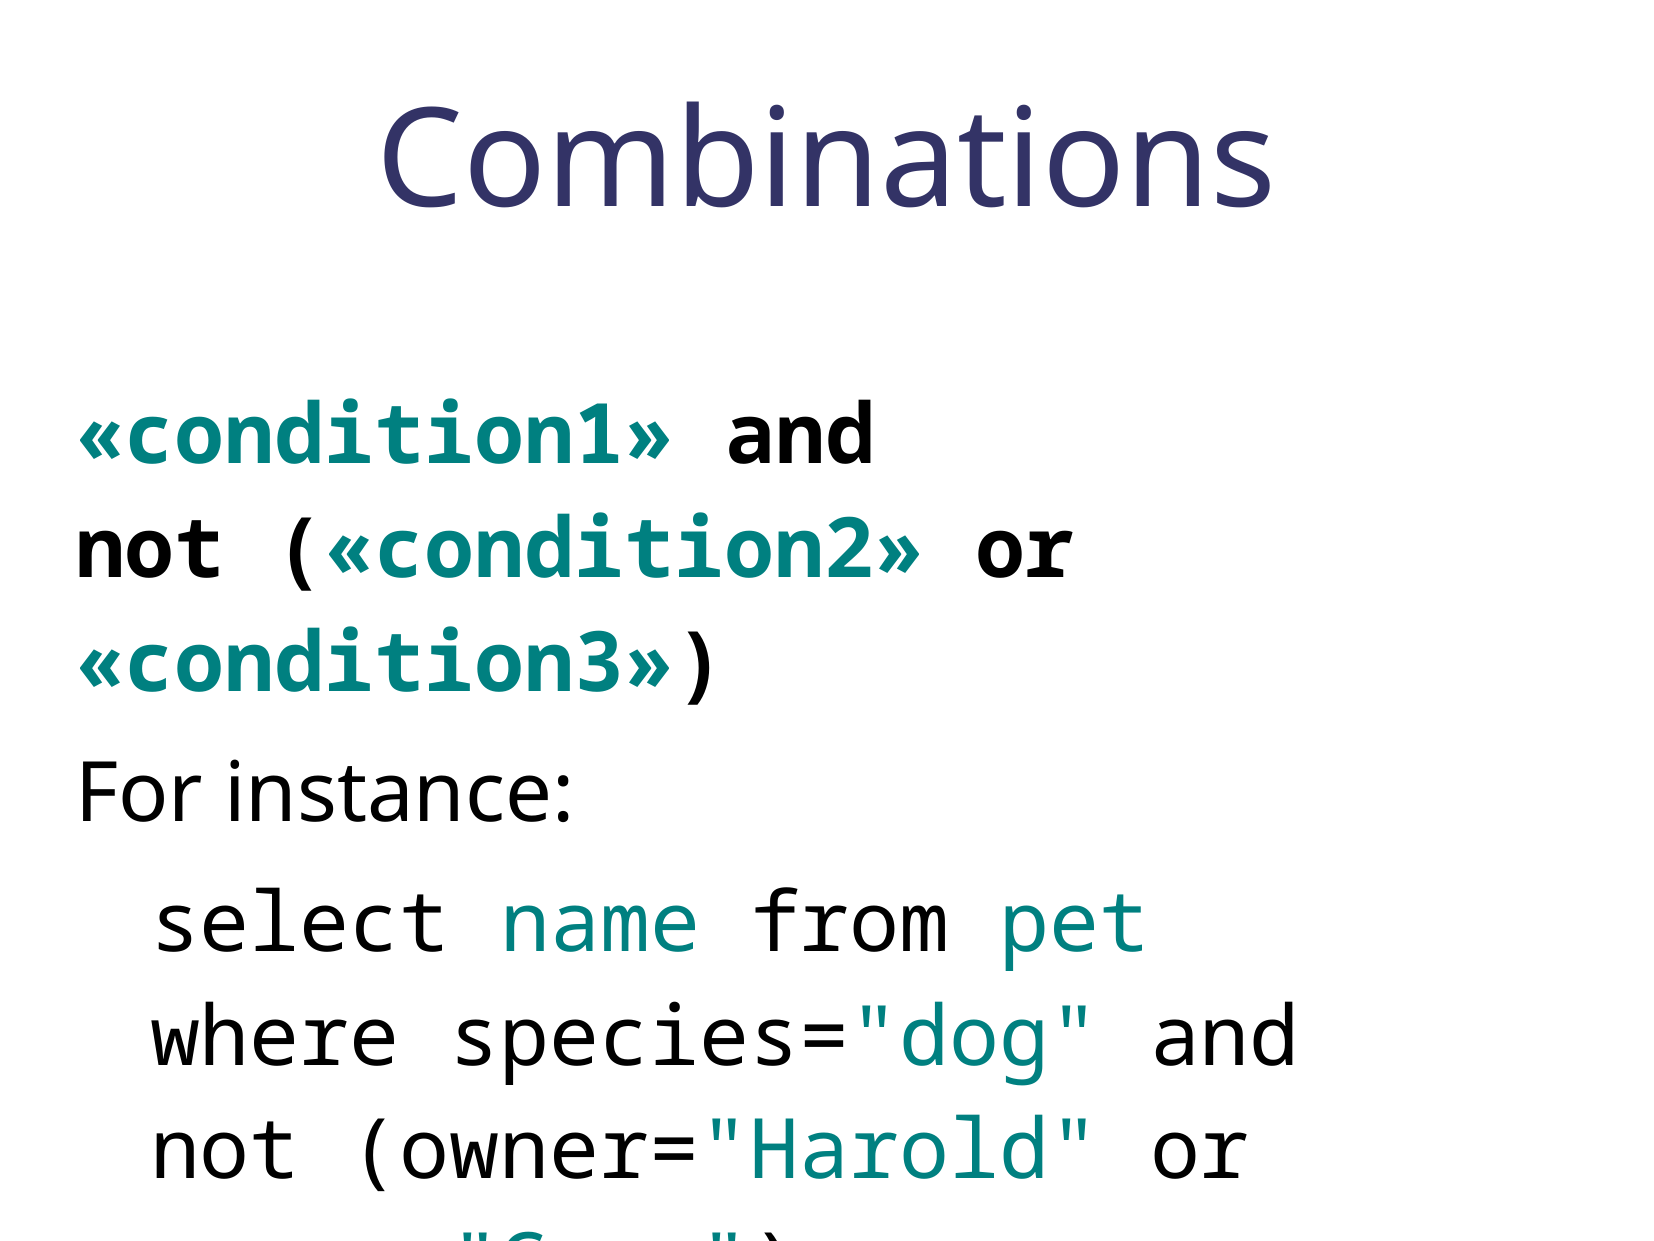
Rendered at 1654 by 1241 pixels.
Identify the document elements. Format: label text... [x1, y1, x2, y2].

text_box For instance: [75, 732, 1654, 923]
subtitle «condition1» and not («condition2» or «condition3») [75, 375, 1560, 664]
title Combinations [82, 56, 1571, 250]
text_box select name from pet where species="dog" and not (owner="Harold" or owner="Gwen"); [150, 923, 1654, 1229]
